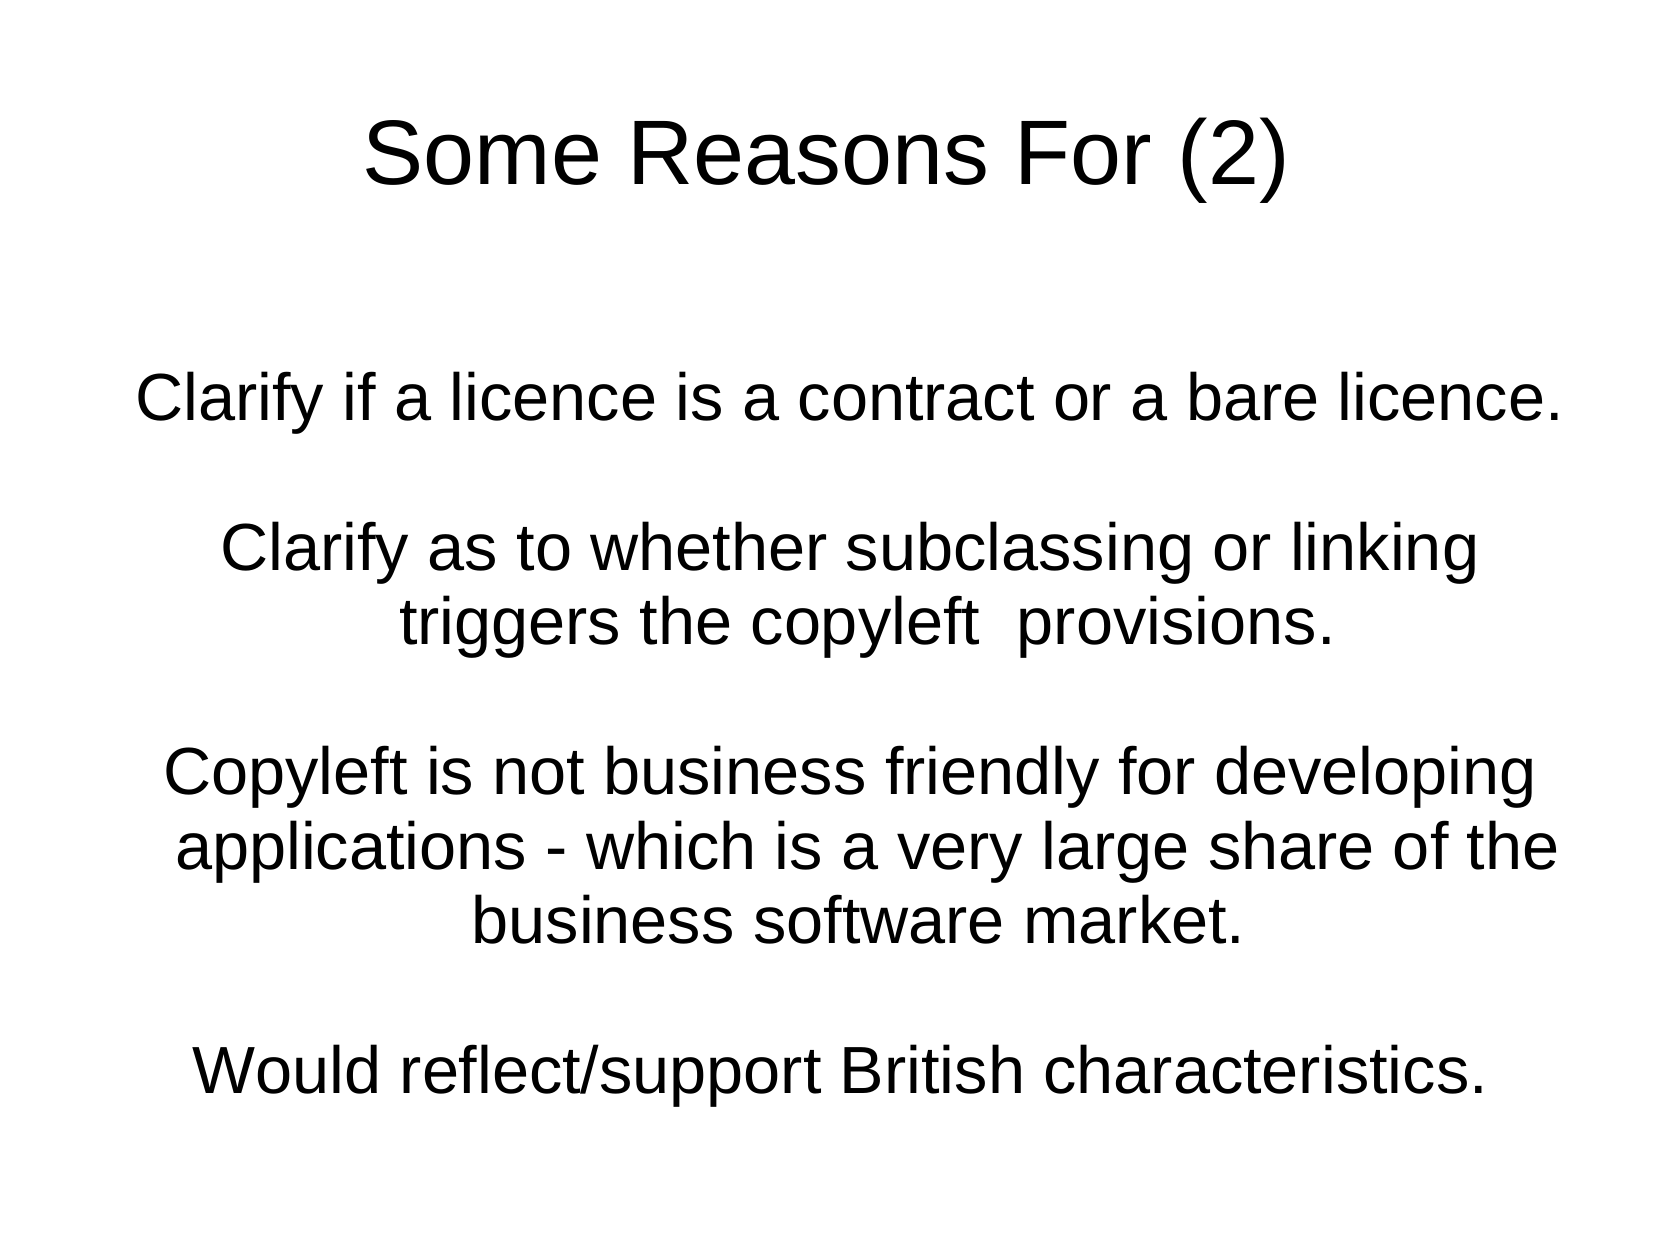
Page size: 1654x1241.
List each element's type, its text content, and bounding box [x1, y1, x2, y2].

subtitle Clarify if a licence is a contract or a bare licence. Clarify as to whether subclassing or linking triggers the copyleft provisions. Copyleft is not business friendly for developing applications - which is a very large share of the business software market. Would reflect/support British characteristics. [88, 239, 1577, 1154]
title Some Reasons For (2) [82, 49, 1571, 257]
